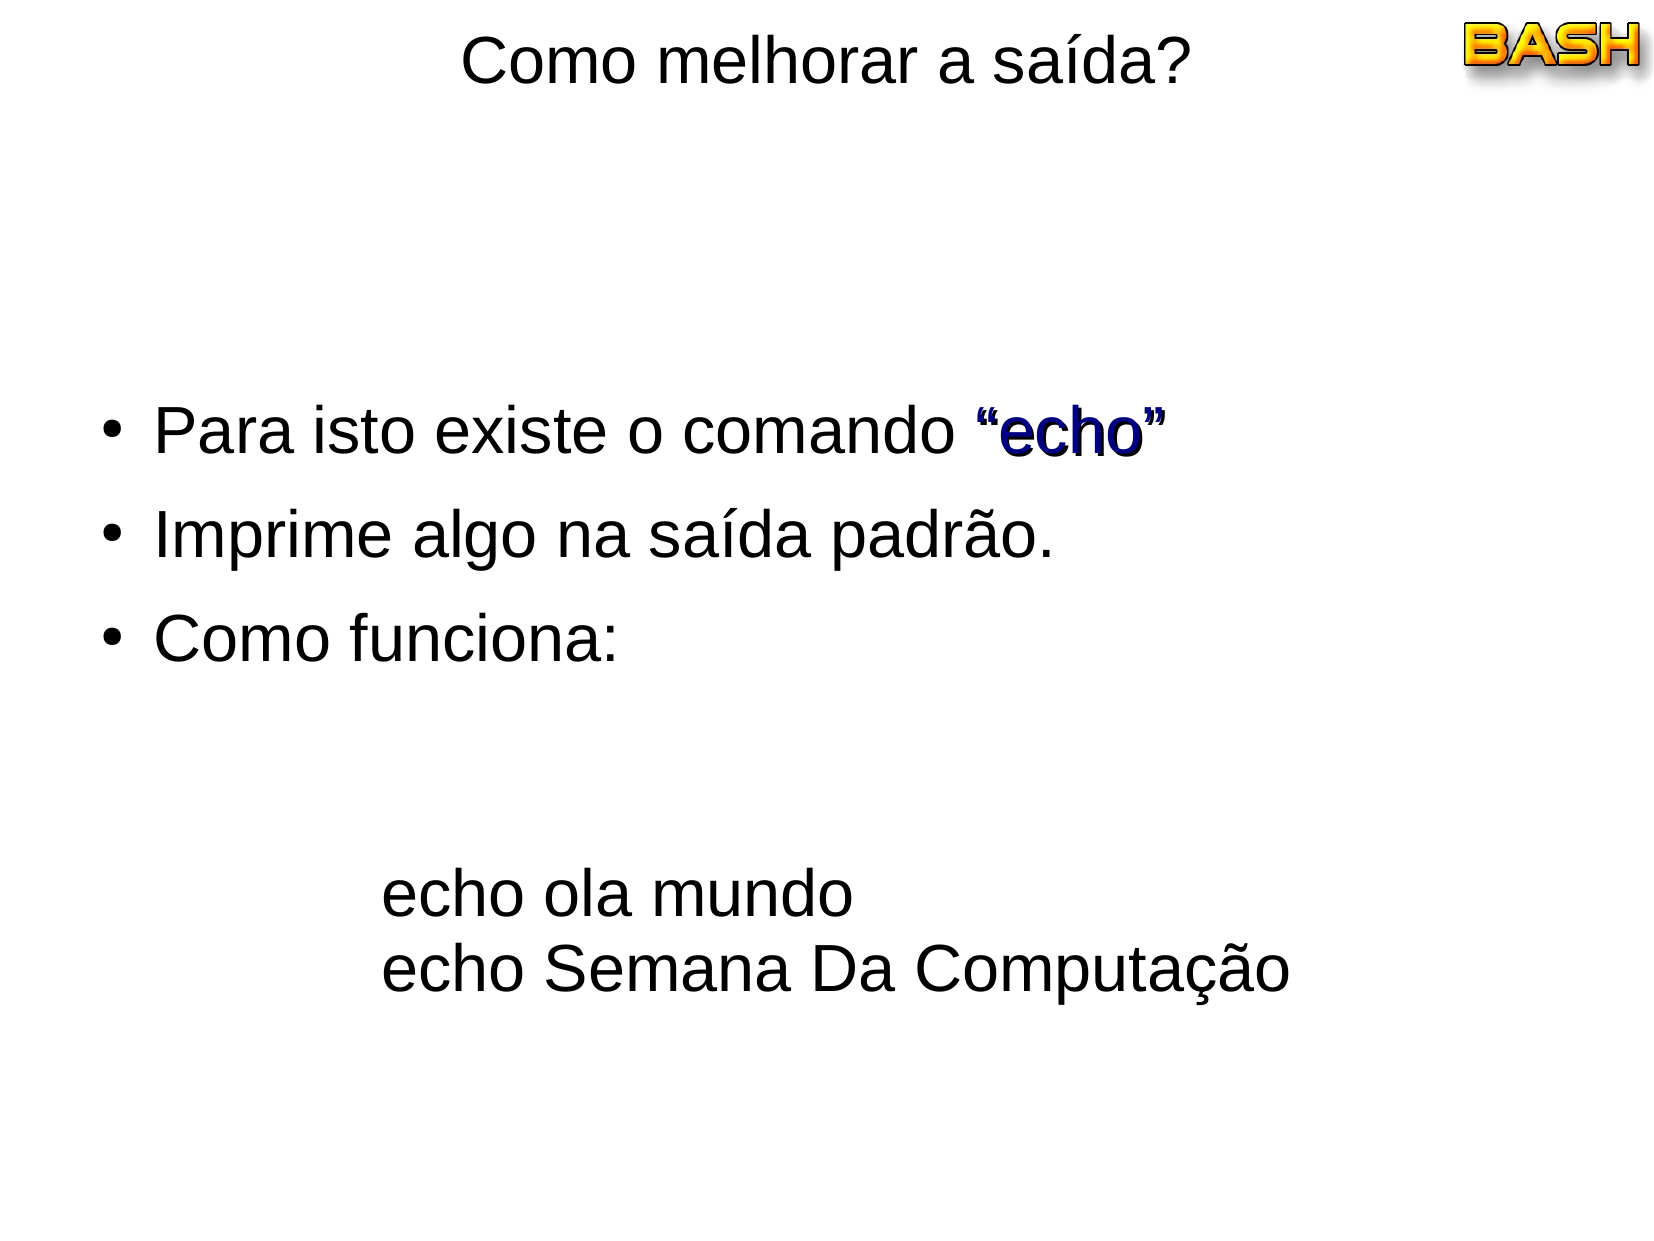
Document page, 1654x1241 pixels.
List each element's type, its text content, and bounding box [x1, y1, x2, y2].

title Como melhorar a saída? [82, 22, 1571, 98]
title echo ola mundo echo Semana Da Computação [380, 856, 1300, 1006]
list Para isto existe o comando “echo” Imprime algo na saída padrão. Como funciona: [82, 392, 1571, 677]
picture [1450, 0, 1654, 96]
